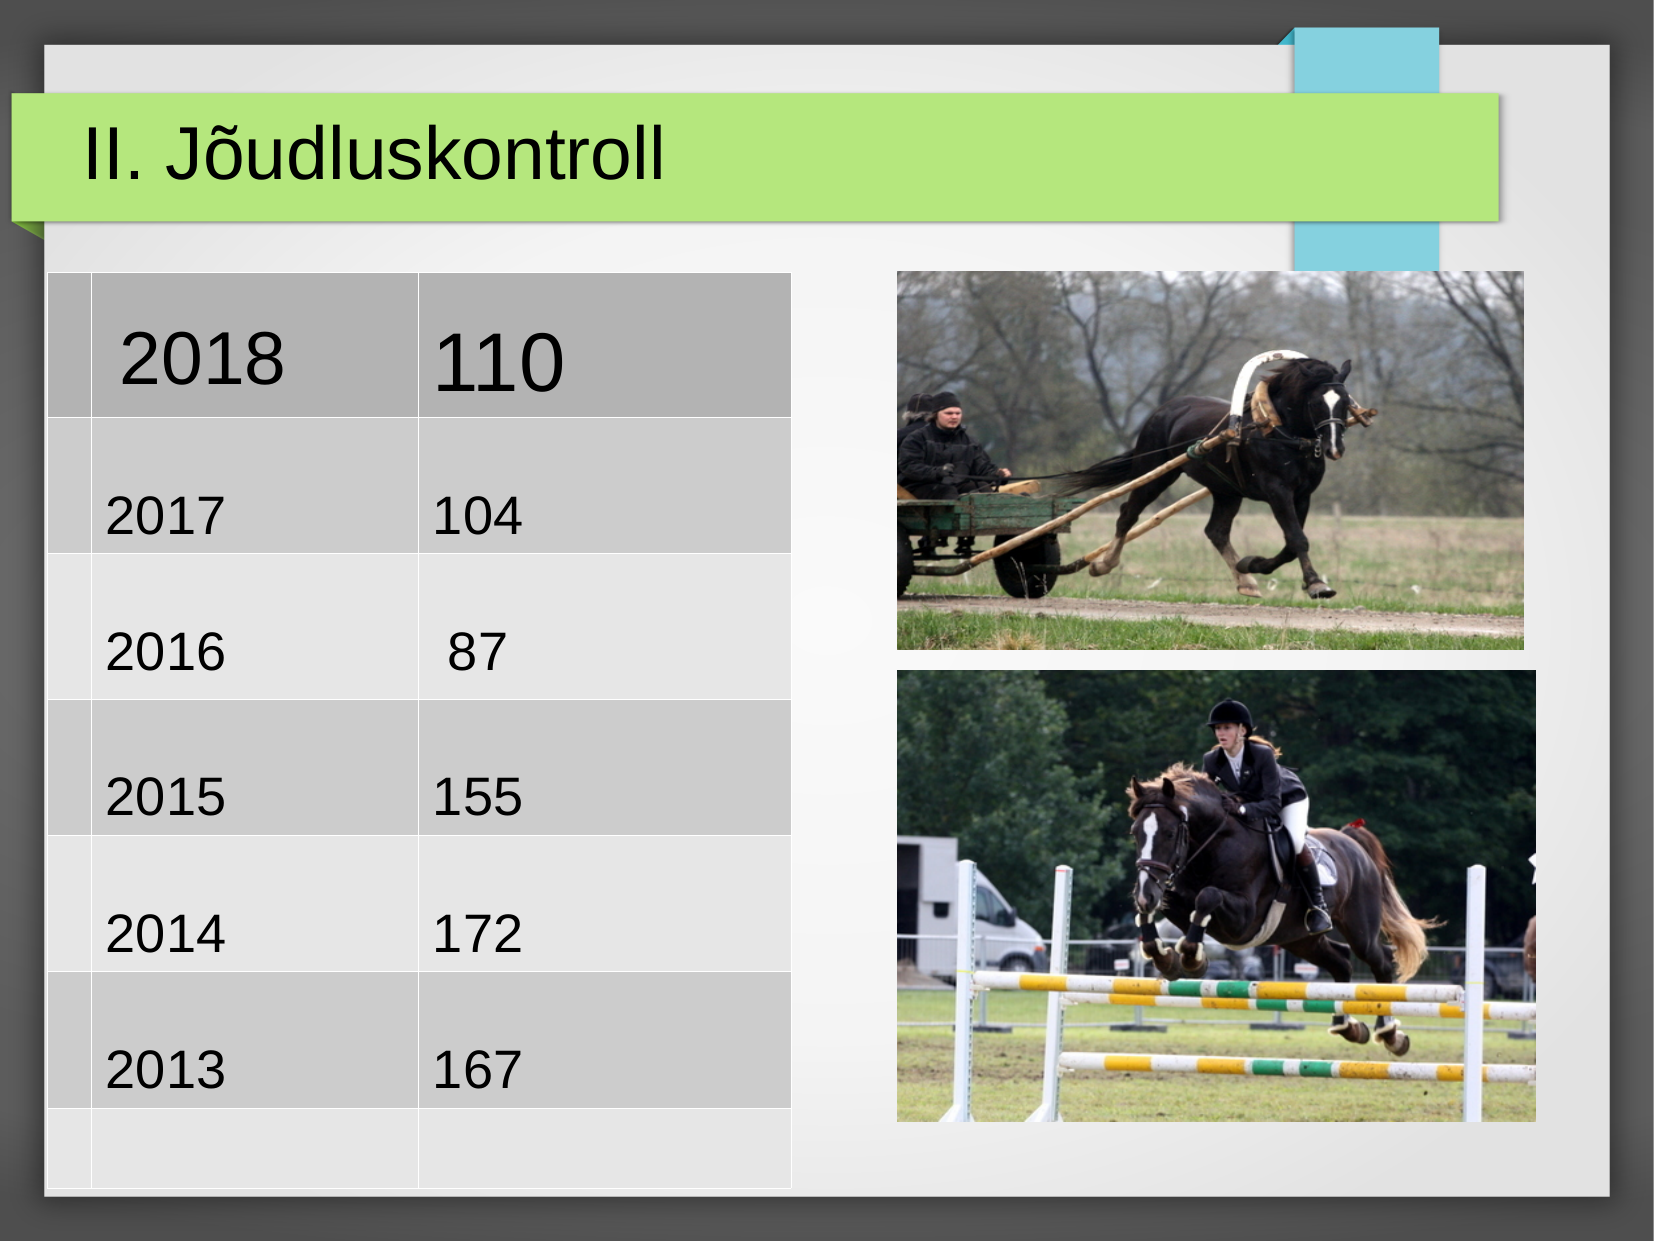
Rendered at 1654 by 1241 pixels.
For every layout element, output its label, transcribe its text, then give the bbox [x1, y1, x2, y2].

table_cell 2015 [92, 700, 418, 835]
table_cell 155 [419, 700, 791, 835]
table_cell 2013 [92, 972, 418, 1108]
table_header 110 [419, 273, 791, 417]
table_cell 2017 [92, 418, 418, 553]
picture [0, 0, 1654, 1241]
table_cell [48, 700, 91, 835]
table_cell [419, 1109, 791, 1188]
table_cell 172 [419, 836, 791, 971]
table_cell [48, 836, 91, 971]
table_cell 104 [419, 418, 791, 553]
table_cell [48, 972, 91, 1108]
table_cell 2016 [92, 554, 418, 699]
title II. Jõudluskontroll [82, 94, 1264, 213]
table_cell 87 [419, 554, 791, 699]
table_header 2018 [92, 273, 418, 417]
table_cell [48, 418, 91, 553]
table_cell [48, 554, 91, 699]
table_cell [48, 1109, 91, 1188]
table_cell [92, 1109, 418, 1188]
table_cell 2014 [92, 836, 418, 971]
table_cell 167 [419, 972, 791, 1108]
table_header [48, 273, 91, 417]
